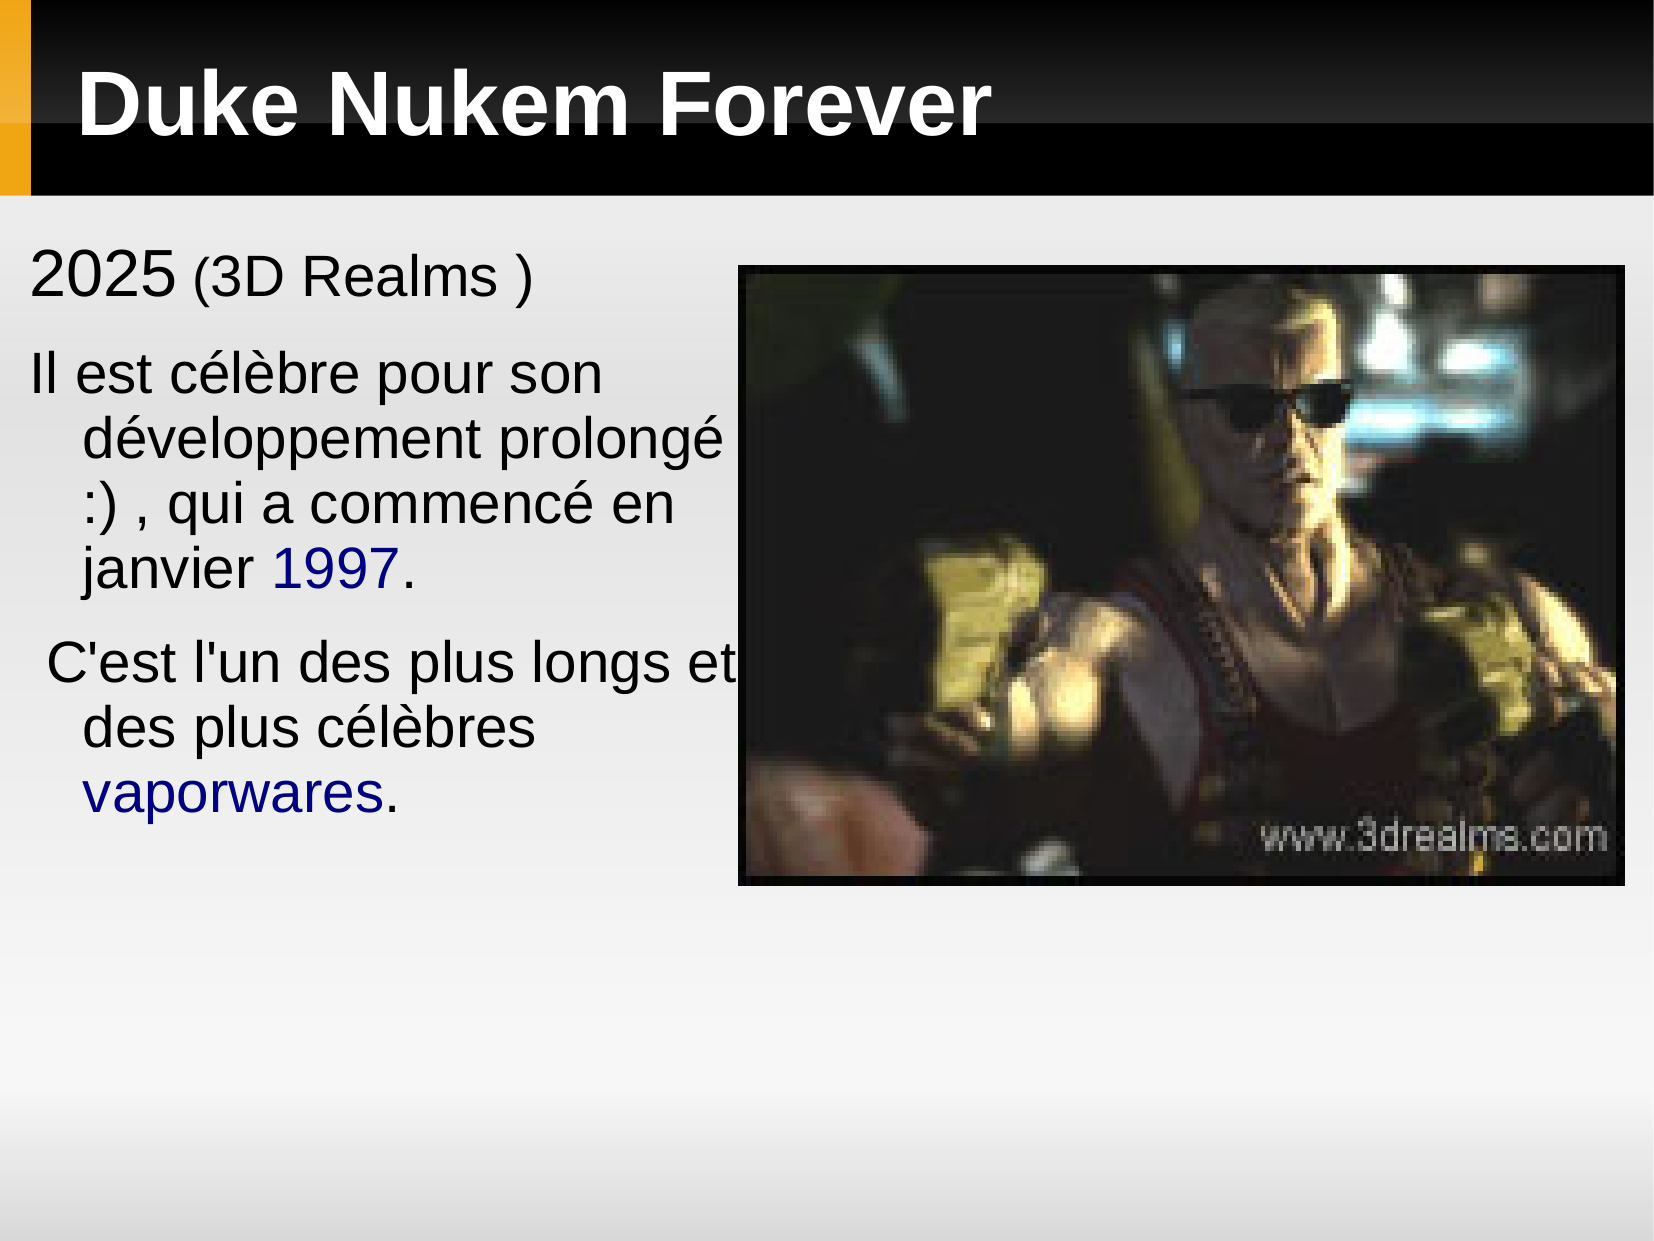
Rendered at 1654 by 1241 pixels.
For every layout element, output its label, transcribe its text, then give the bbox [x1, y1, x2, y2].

list 2025 (3D Realms ) Il est célèbre pour son développement prolongé :) , qui a commencé en janvier 1997. C'est l'un des plus longs et des plus célèbres vaporwares. [12, 236, 739, 1211]
picture [0, 0, 1654, 1241]
title Duke Nukem Forever [76, 7, 1565, 200]
